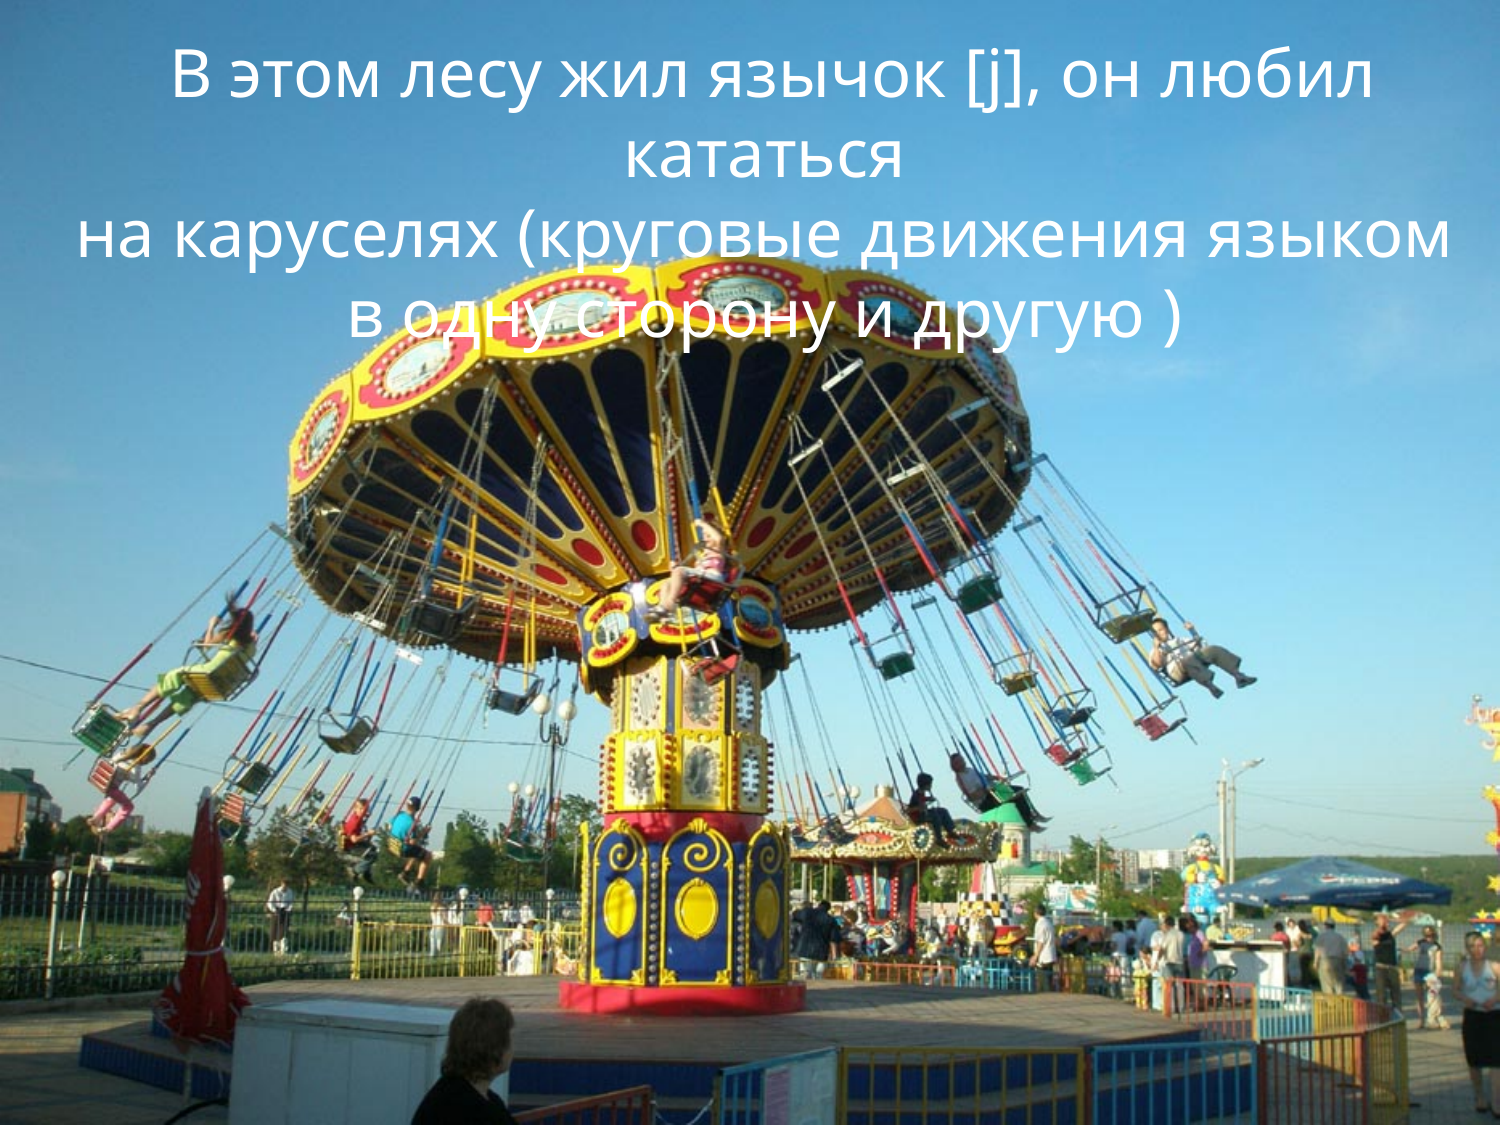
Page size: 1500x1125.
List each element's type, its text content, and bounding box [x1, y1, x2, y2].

picture [0, 0, 1500, 1125]
text_box В этом лесу жил язычок [j], он любил кататься на каруселях (круговые движения языком в одну сторону и другую ) [46, 23, 1500, 359]
